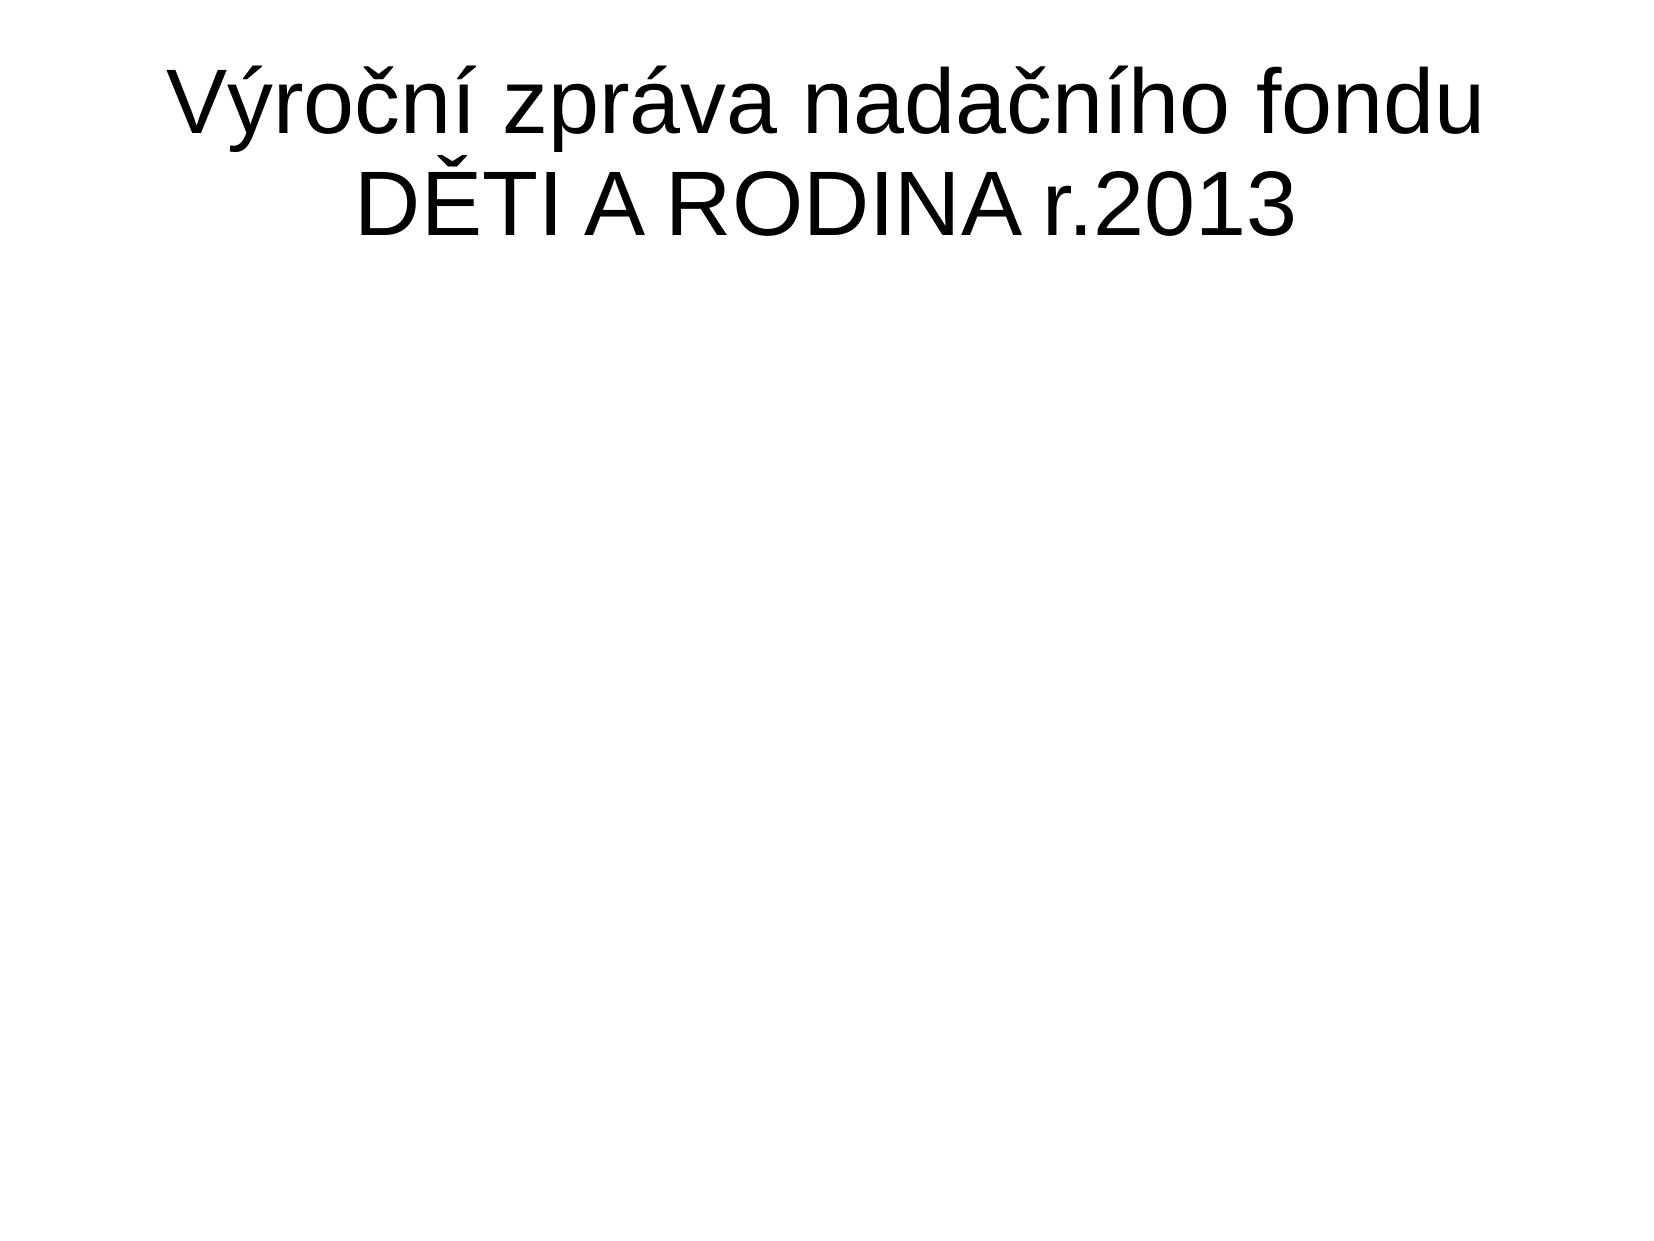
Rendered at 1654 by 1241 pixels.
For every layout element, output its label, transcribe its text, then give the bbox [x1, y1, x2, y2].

title Výroční zpráva nadačního fondu DĚTI A RODINA r.2013 [82, 49, 1571, 257]
